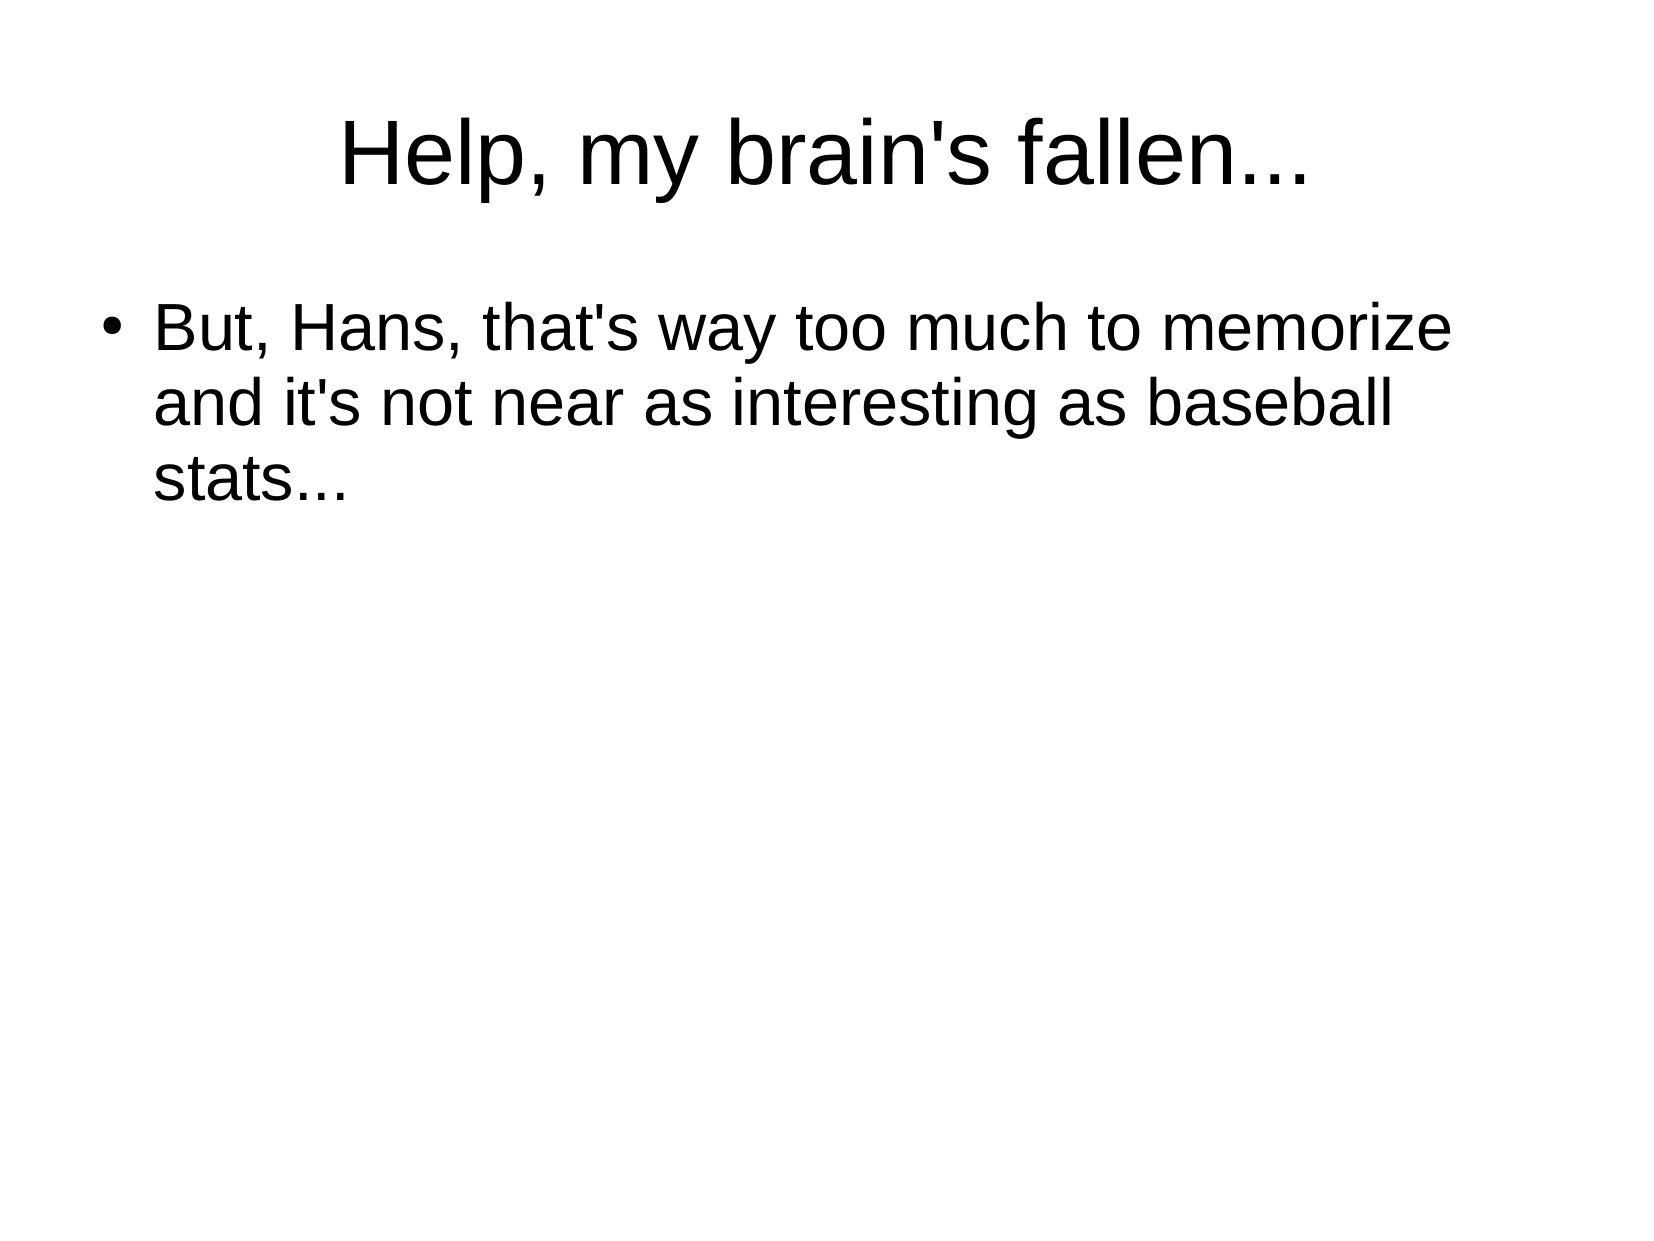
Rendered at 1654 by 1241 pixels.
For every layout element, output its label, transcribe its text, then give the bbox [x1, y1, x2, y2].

title Help, my brain's fallen... [82, 49, 1571, 257]
list But, Hans, that's way too much to memorize and it's not near as interesting as baseball stats... [82, 290, 1538, 1010]
